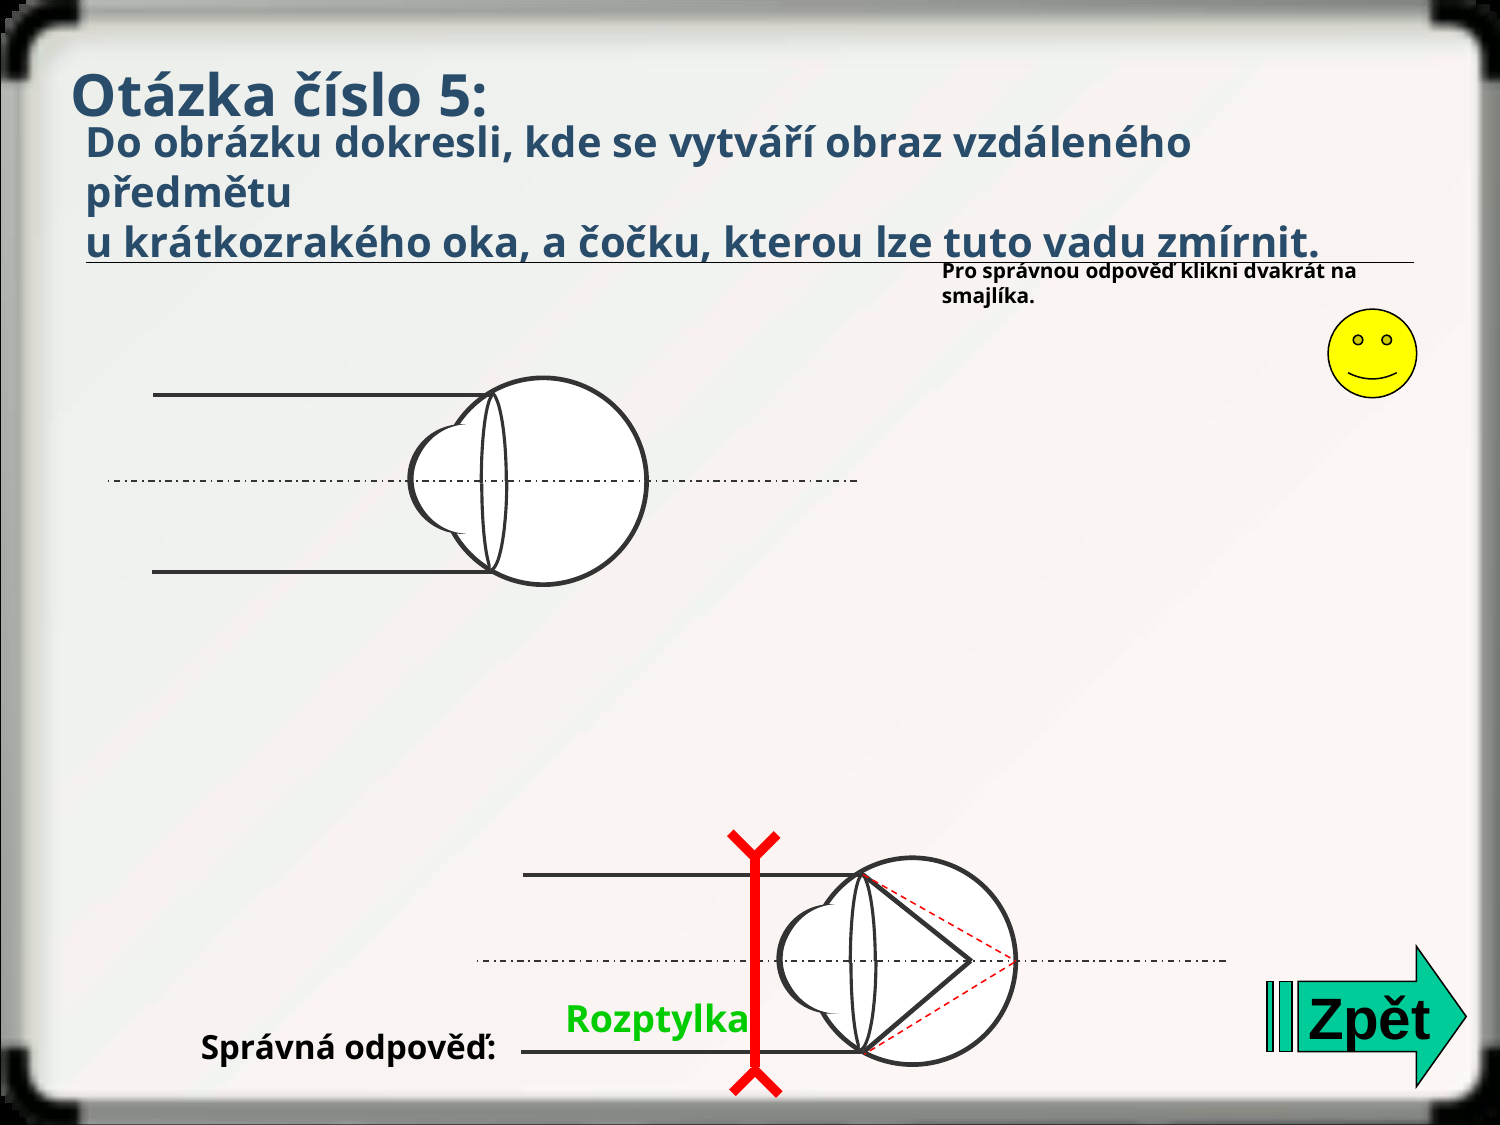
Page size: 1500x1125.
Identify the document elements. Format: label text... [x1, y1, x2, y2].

text_box Zpět [1298, 946, 1467, 1087]
text_box Zpět [1279, 981, 1292, 1052]
text_box Rozptylka [550, 975, 773, 1060]
text_box [858, 857, 1016, 1065]
text_box Správná odpověď: [186, 999, 595, 1094]
text_box [779, 877, 965, 1053]
text_box Otázka číslo 5: [55, 54, 1391, 149]
text_box Do obrázku dokresli, kde se vytváří obraz vzdáleného předmětu u krátkozrakého oka, a čočku, kterou lze tuto vadu zmírnit. [70, 143, 1406, 238]
picture [0, 0, 1500, 1125]
text_box Zpět [1267, 981, 1273, 1052]
text_box Pro správnou odpověď klikni dvakrát na smajlíka. [927, 235, 1464, 330]
text_box [410, 377, 647, 585]
text_box [1328, 309, 1417, 398]
